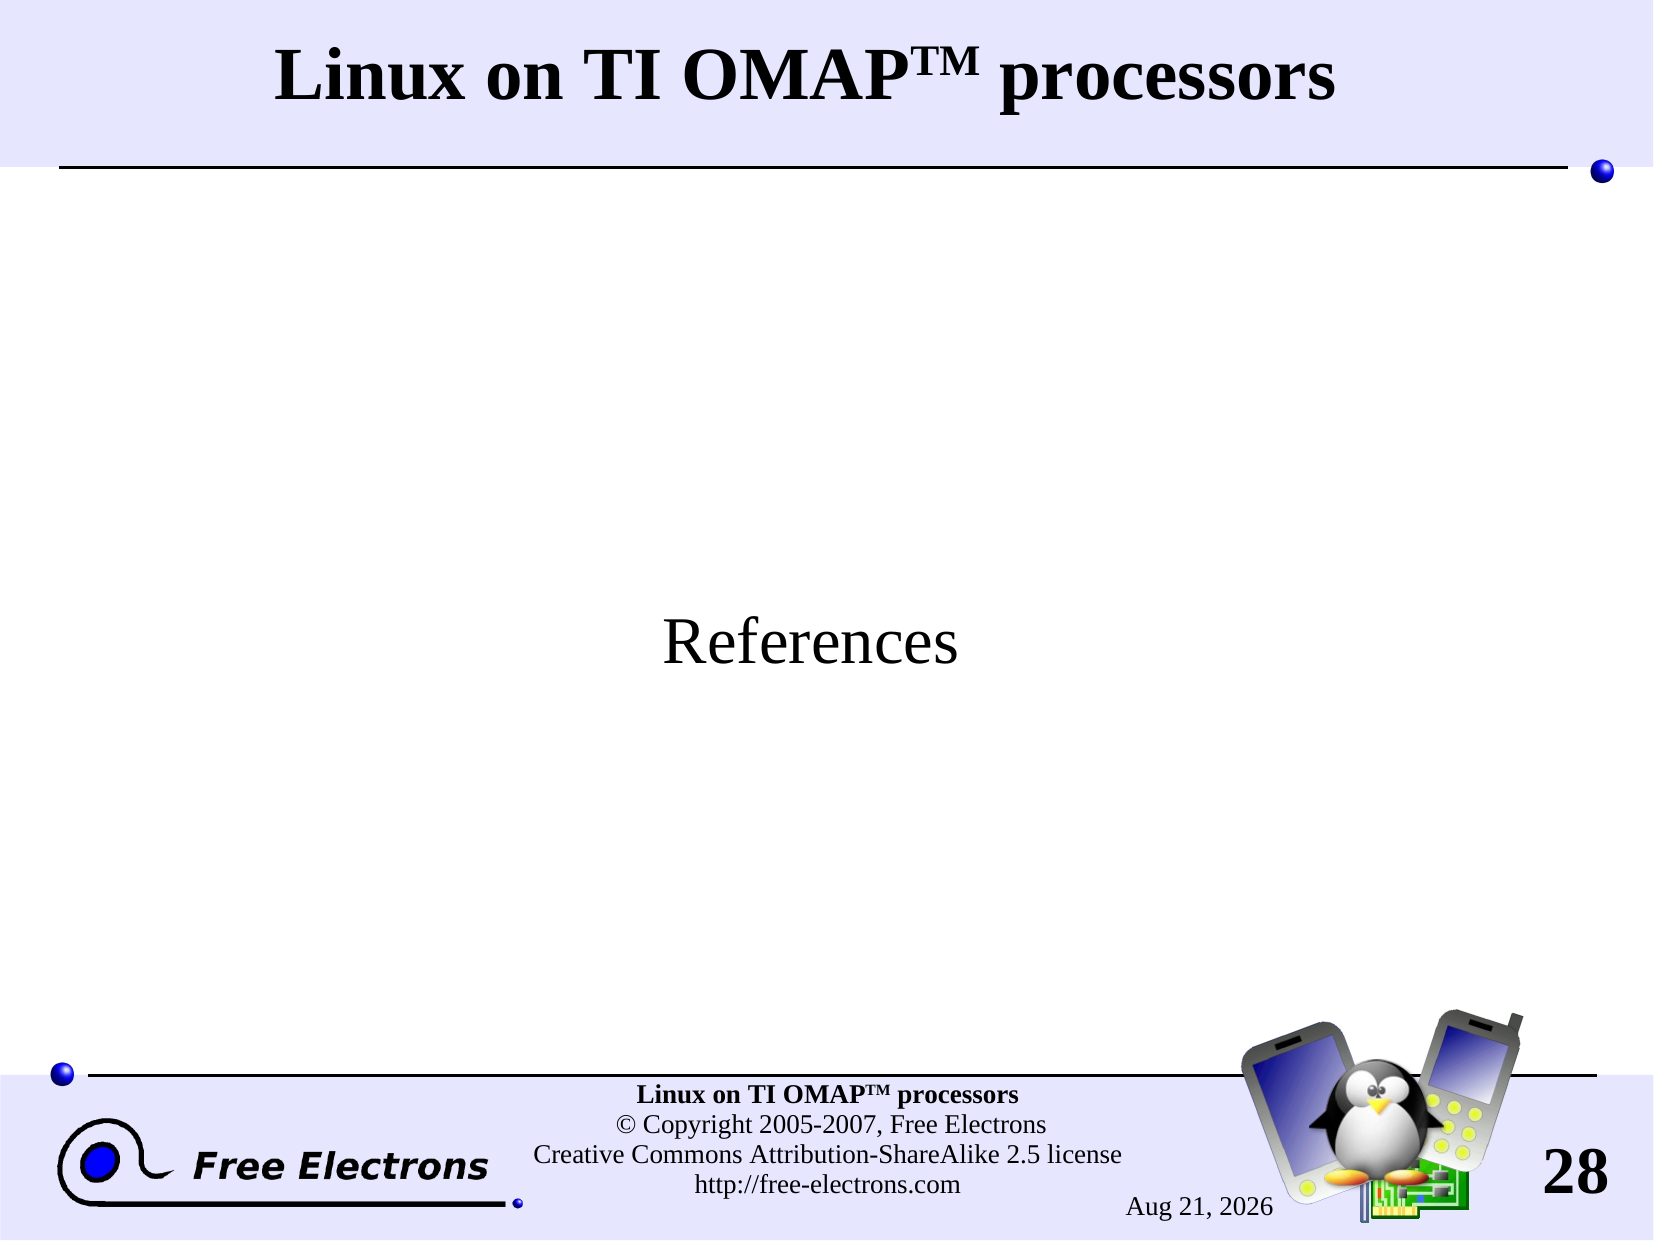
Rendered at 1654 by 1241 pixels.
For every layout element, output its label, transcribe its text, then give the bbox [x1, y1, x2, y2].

subtitle References [105, 216, 1518, 1066]
picture [50, 1107, 527, 1216]
picture [1231, 1007, 1538, 1241]
title Linux on TI OMAPTM processors [60, 25, 1551, 125]
